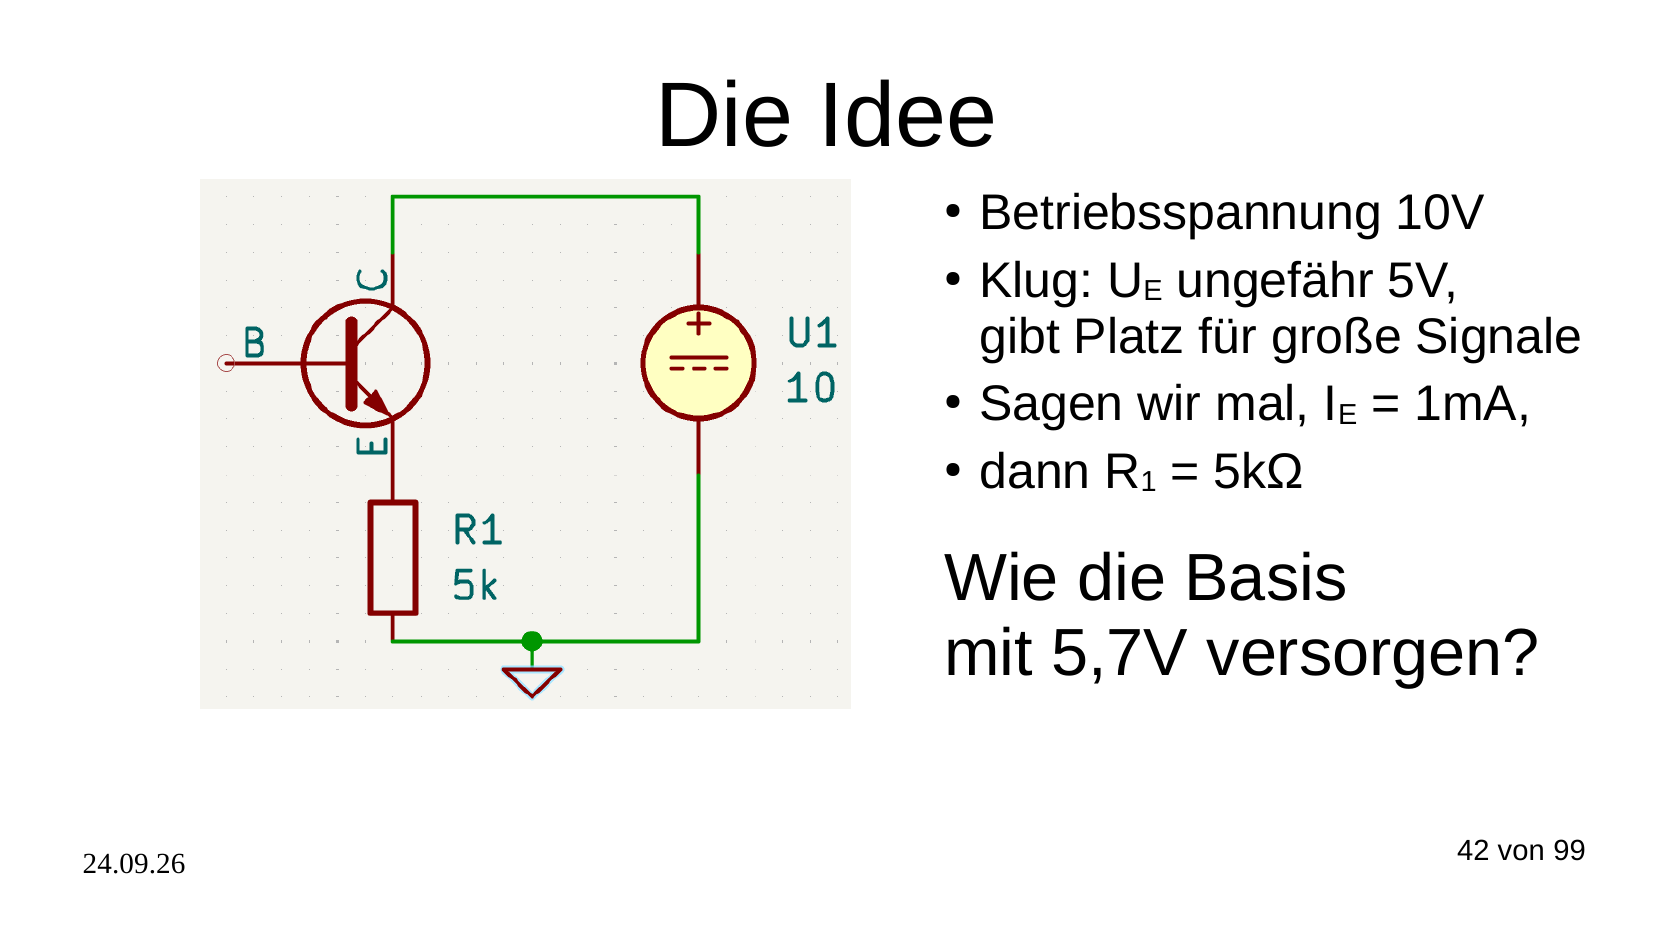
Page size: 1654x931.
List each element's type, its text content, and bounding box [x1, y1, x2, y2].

picture [200, 179, 851, 709]
text_box Betriebsspannung 10V Klug: UE ungefähr 5V, gibt Platz für große Signale Sagen wir mal, IE = 1mA, dann R1 = 5kΩ Wie die Basis mit 5,7V versorgen? [929, 177, 1603, 698]
title Die Idee [82, 37, 1571, 193]
